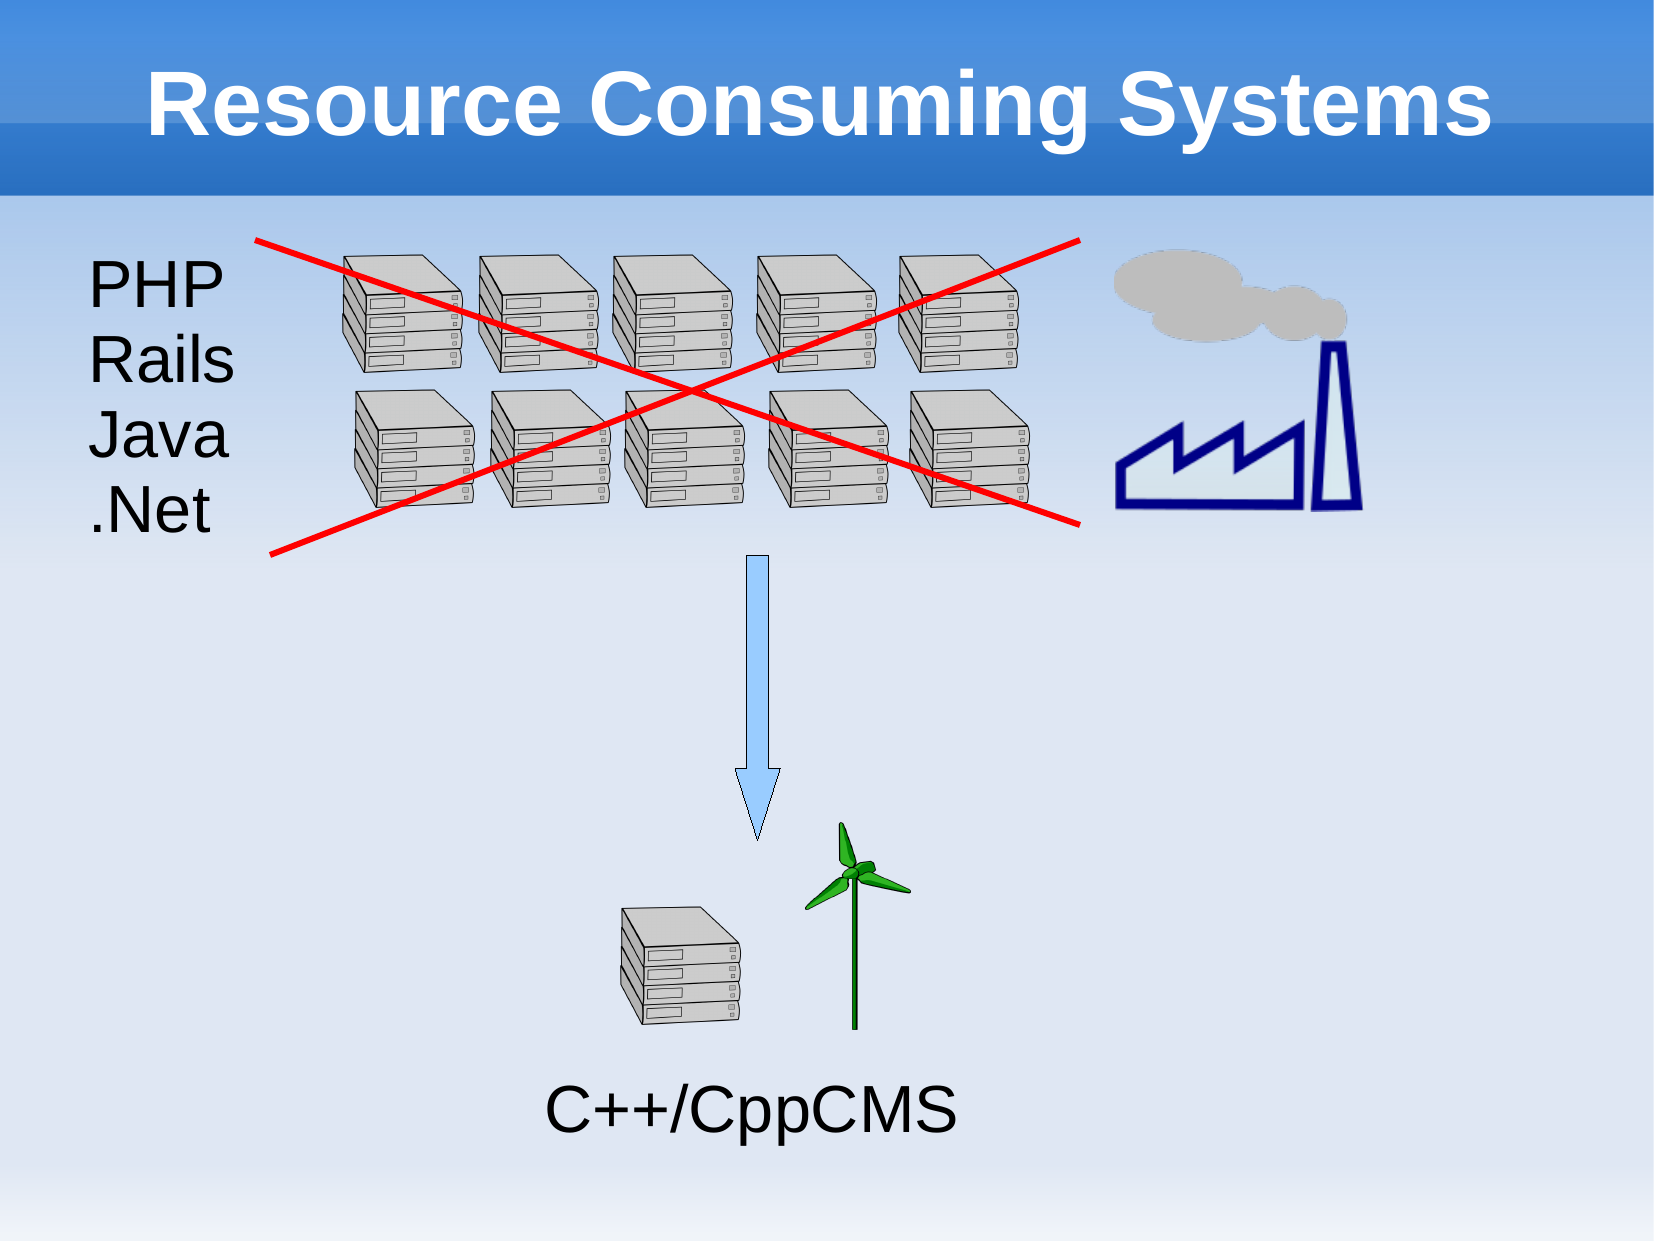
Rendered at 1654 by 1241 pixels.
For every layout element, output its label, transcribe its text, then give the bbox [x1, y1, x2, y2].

title Resource Consuming Systems [76, 0, 1565, 208]
picture [0, 0, 1654, 1241]
text_box [735, 555, 781, 841]
text_box C++/CppCMS [529, 1065, 976, 1155]
text_box PHP Rails Java .Net [73, 240, 252, 570]
